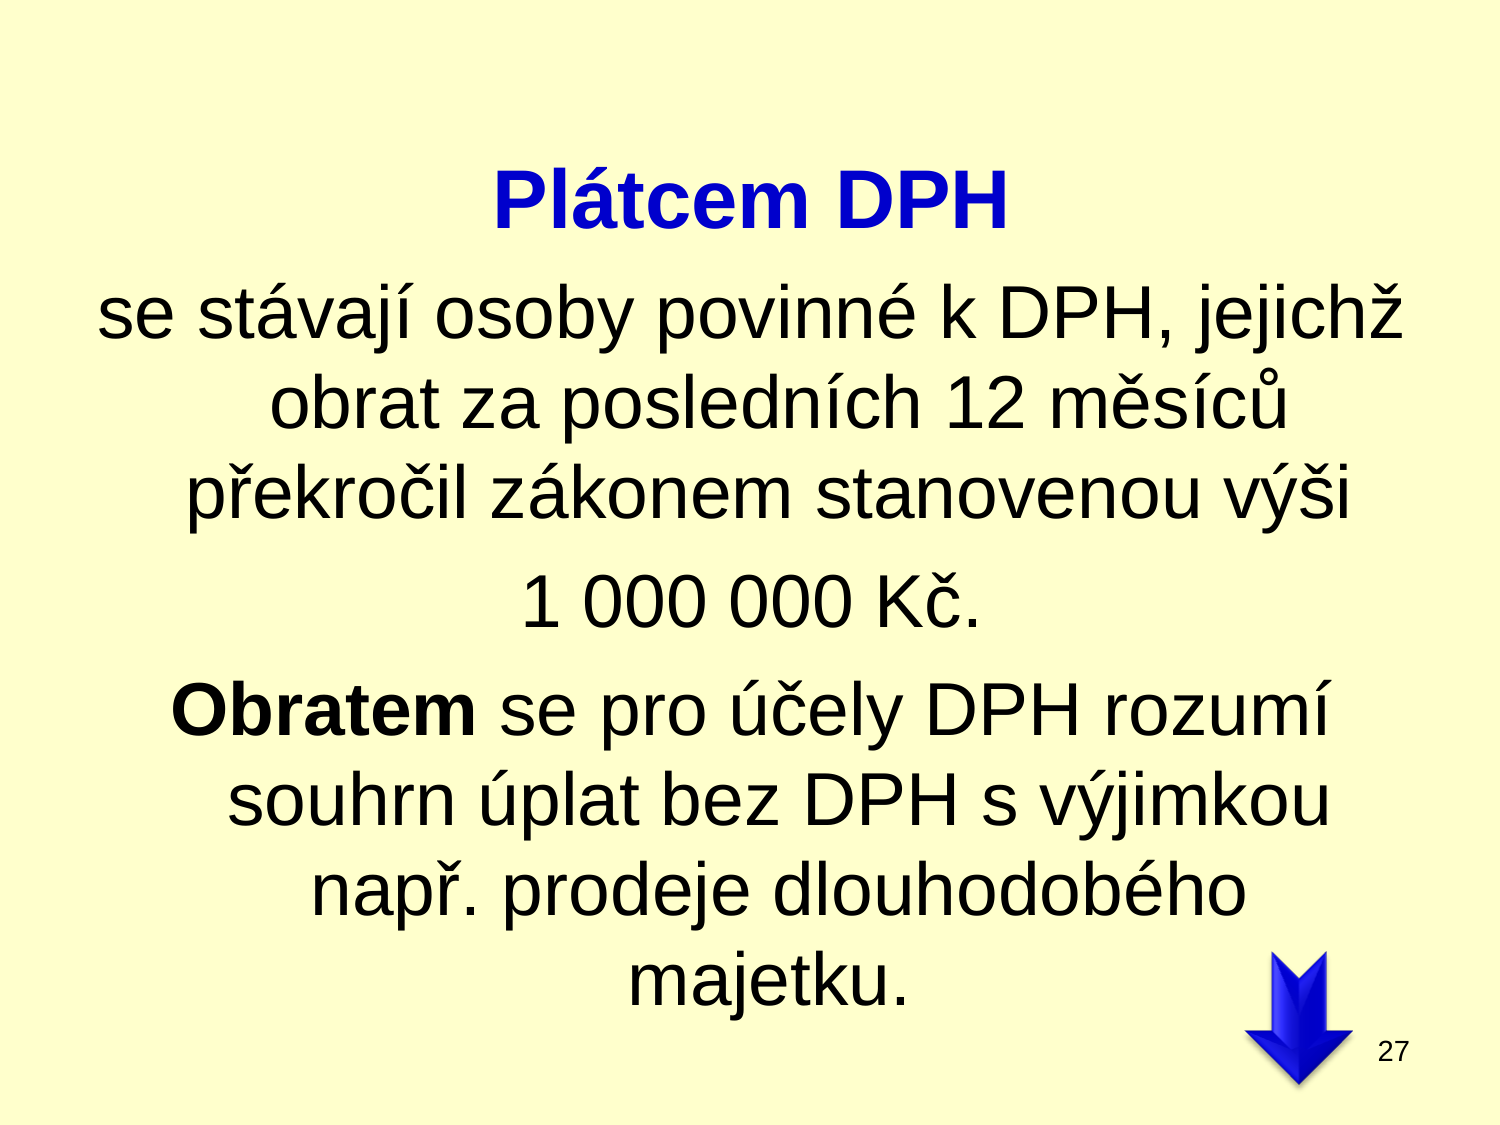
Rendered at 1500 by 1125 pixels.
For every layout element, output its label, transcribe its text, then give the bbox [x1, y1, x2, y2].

picture [1235, 946, 1363, 1099]
list Plátcem DPH se stávají osoby povinné k DPH, jejichž obrat za posledních 12 měsíců překročil zákonem stanovenou výši 1 000 000 Kč. Obratem se pro účely DPH rozumí souhrn úplat bez DPH s výjimkou např. prodeje dlouhodobého majetku. [76, 137, 1427, 1029]
text_box <číslo> [1074, 1024, 1426, 1103]
